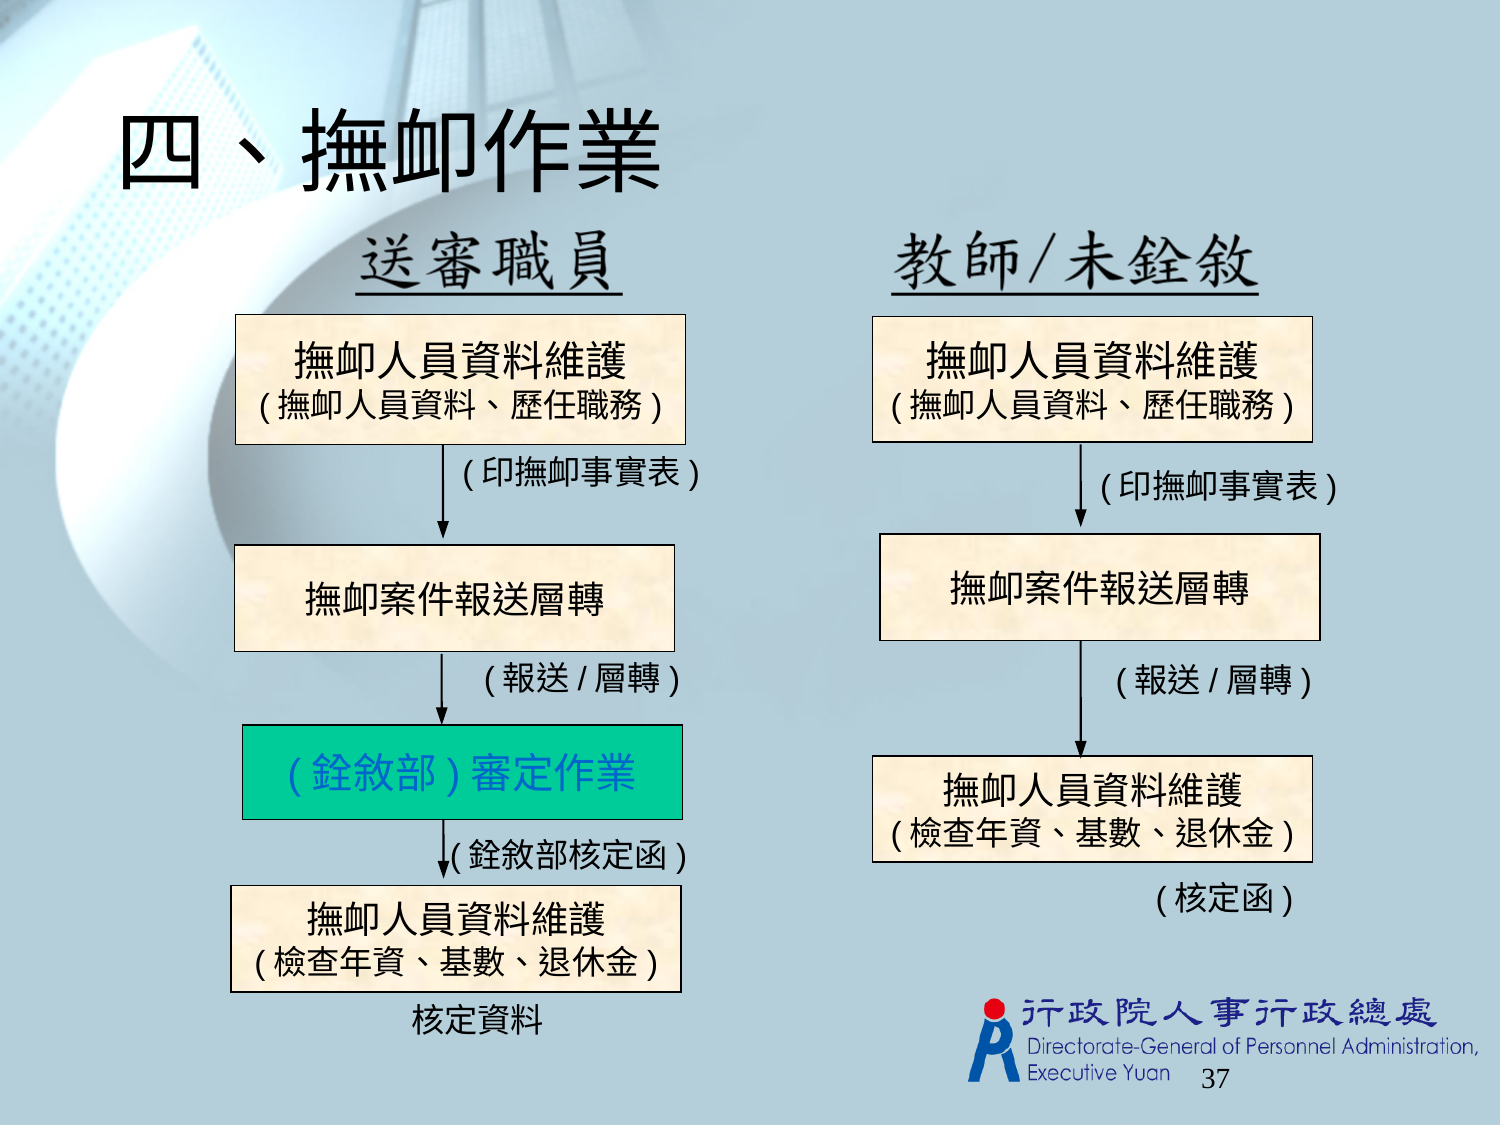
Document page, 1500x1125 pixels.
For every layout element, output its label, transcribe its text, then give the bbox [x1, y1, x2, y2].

text_box 撫卹案件報送層轉 [880, 534, 1320, 640]
text_box 撫卹人員資料維護 (檢查年資、基數、退休金) [231, 886, 681, 992]
text_box 撫卹人員資料維護 (撫卹人員資料、歷任職務) [872, 317, 1312, 442]
text_box (報送/層轉) [1115, 651, 1313, 708]
text_box 撫卹案件報送層轉 [235, 545, 675, 651]
text_box (印撫卹事實表) [1092, 458, 1346, 514]
picture [193, 196, 1366, 338]
text_box 撫卹人員資料維護 (撫卹人員資料、歷任職務) [236, 315, 686, 444]
text_box (核定函) [1147, 870, 1302, 926]
text_box 核定資料 [395, 991, 561, 1048]
text_box (印撫卹事實表) [454, 444, 708, 500]
text_box (銓敘部核定函) [440, 827, 696, 883]
text_box [1185, 1058, 1499, 1125]
title 四、撫卹作業 [100, 54, 1376, 243]
text_box 撫卹人員資料維護 (檢查年資、基數、退休金) [872, 756, 1312, 862]
text_box (報送/層轉) [483, 649, 681, 705]
text_box (銓敘部)審定作業 [243, 725, 682, 820]
